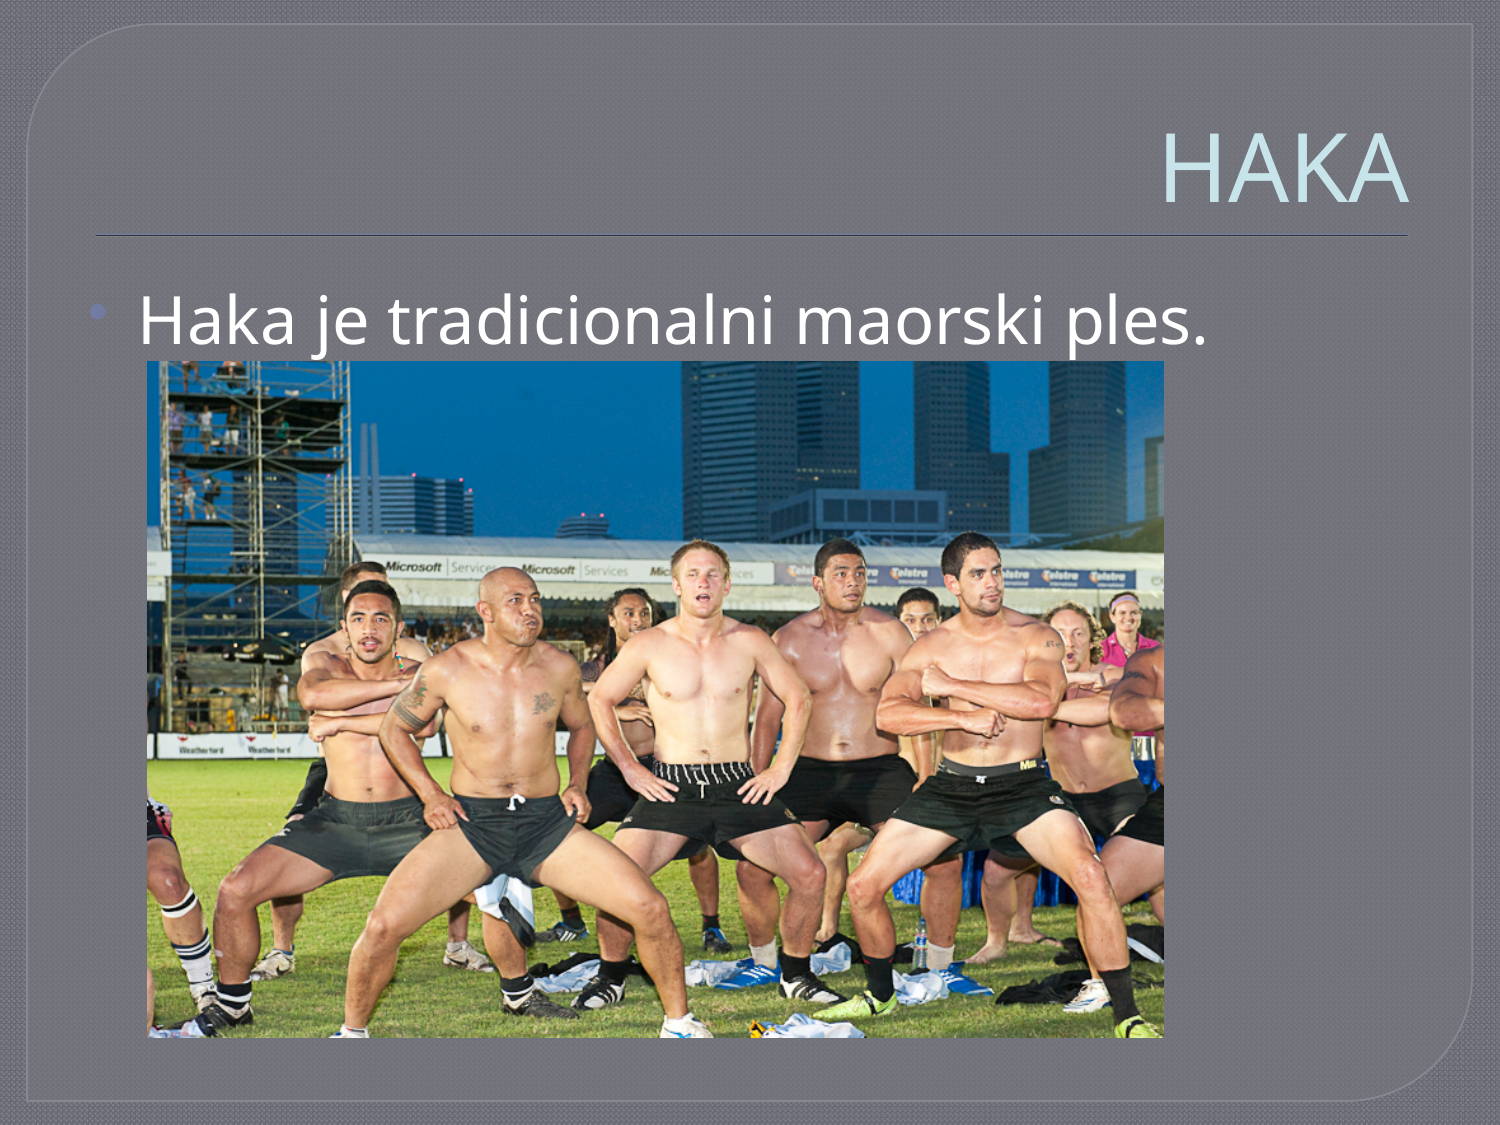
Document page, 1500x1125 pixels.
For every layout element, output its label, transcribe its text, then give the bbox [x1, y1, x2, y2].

list Haka je tradicionalni maorski ples. [75, 270, 1425, 1013]
title HAKA [75, 41, 1425, 230]
picture [0, 0, 1500, 1125]
